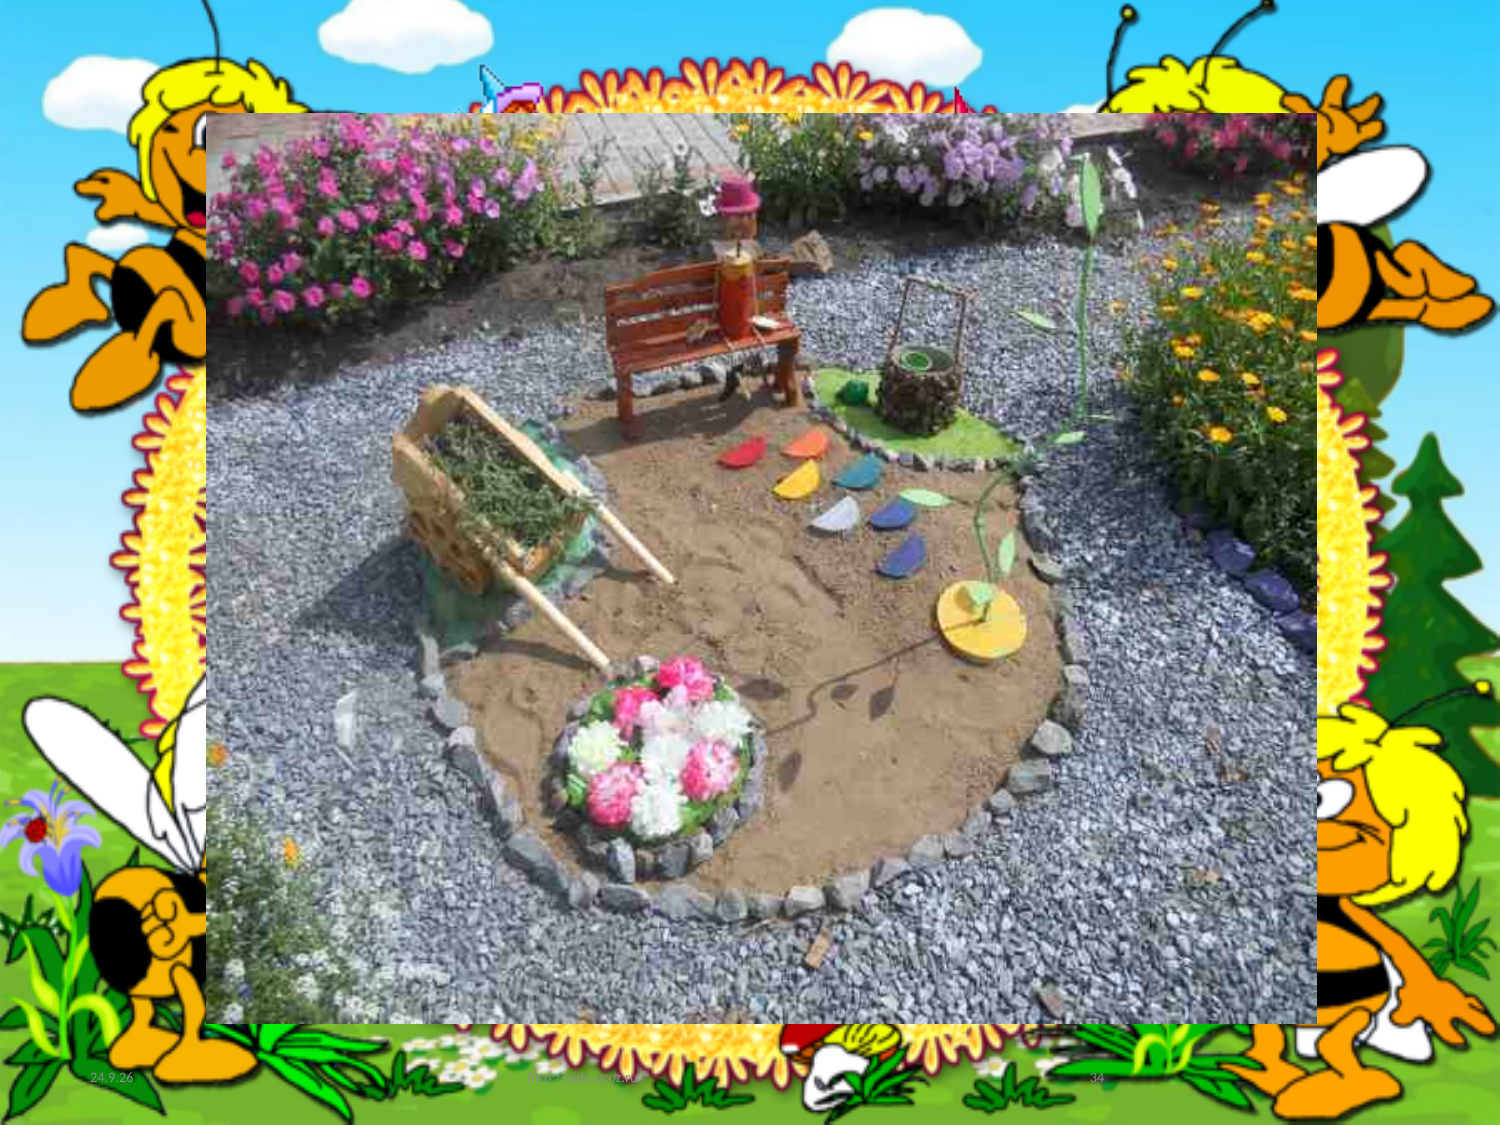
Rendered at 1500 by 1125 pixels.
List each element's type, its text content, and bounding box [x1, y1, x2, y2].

footer http://aida.ucoz.ru [512, 1042, 988, 1103]
slide_number 21.8.15 [75, 1042, 425, 1103]
slide_number <номер> [1074, 1042, 1425, 1103]
picture [0, 0, 1500, 1125]
